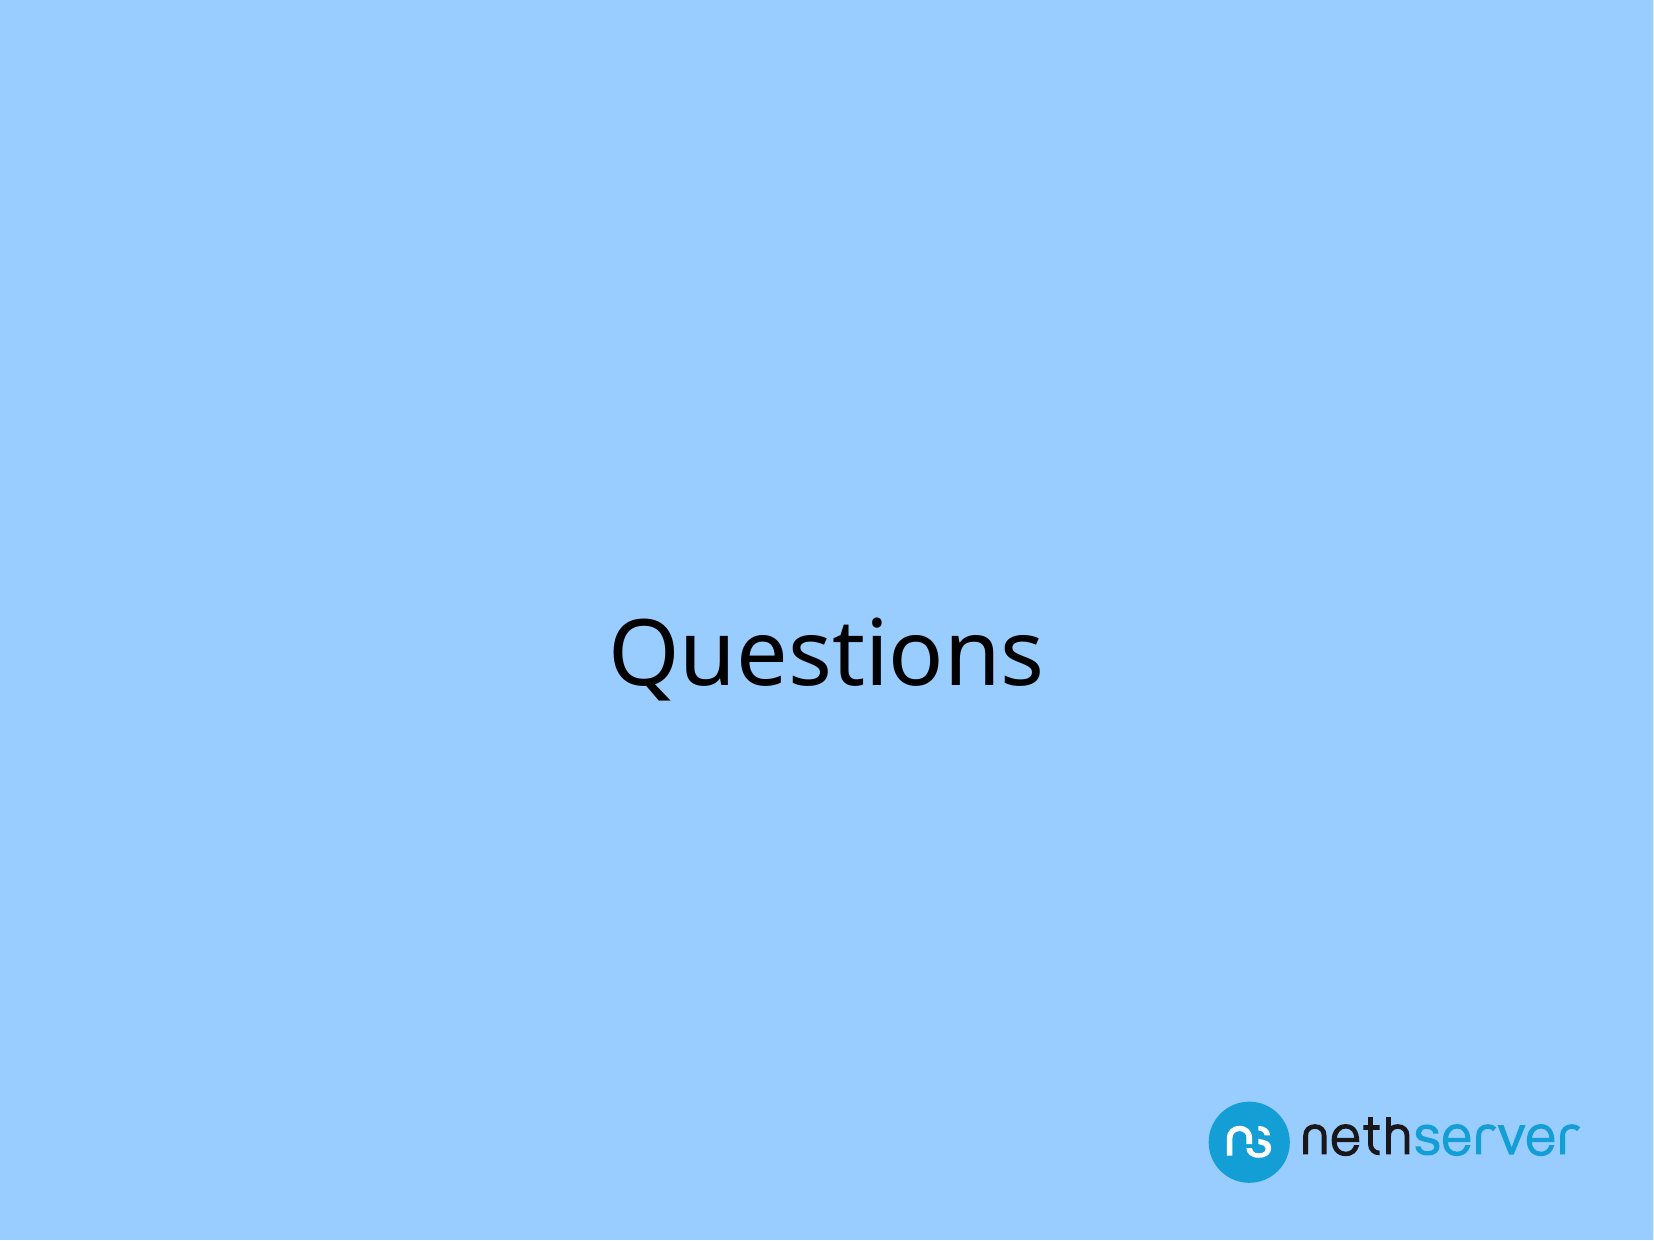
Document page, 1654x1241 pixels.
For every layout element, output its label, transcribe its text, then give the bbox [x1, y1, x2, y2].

subtitle Questions [82, 290, 1571, 1010]
picture [1015, 921, 1654, 1241]
